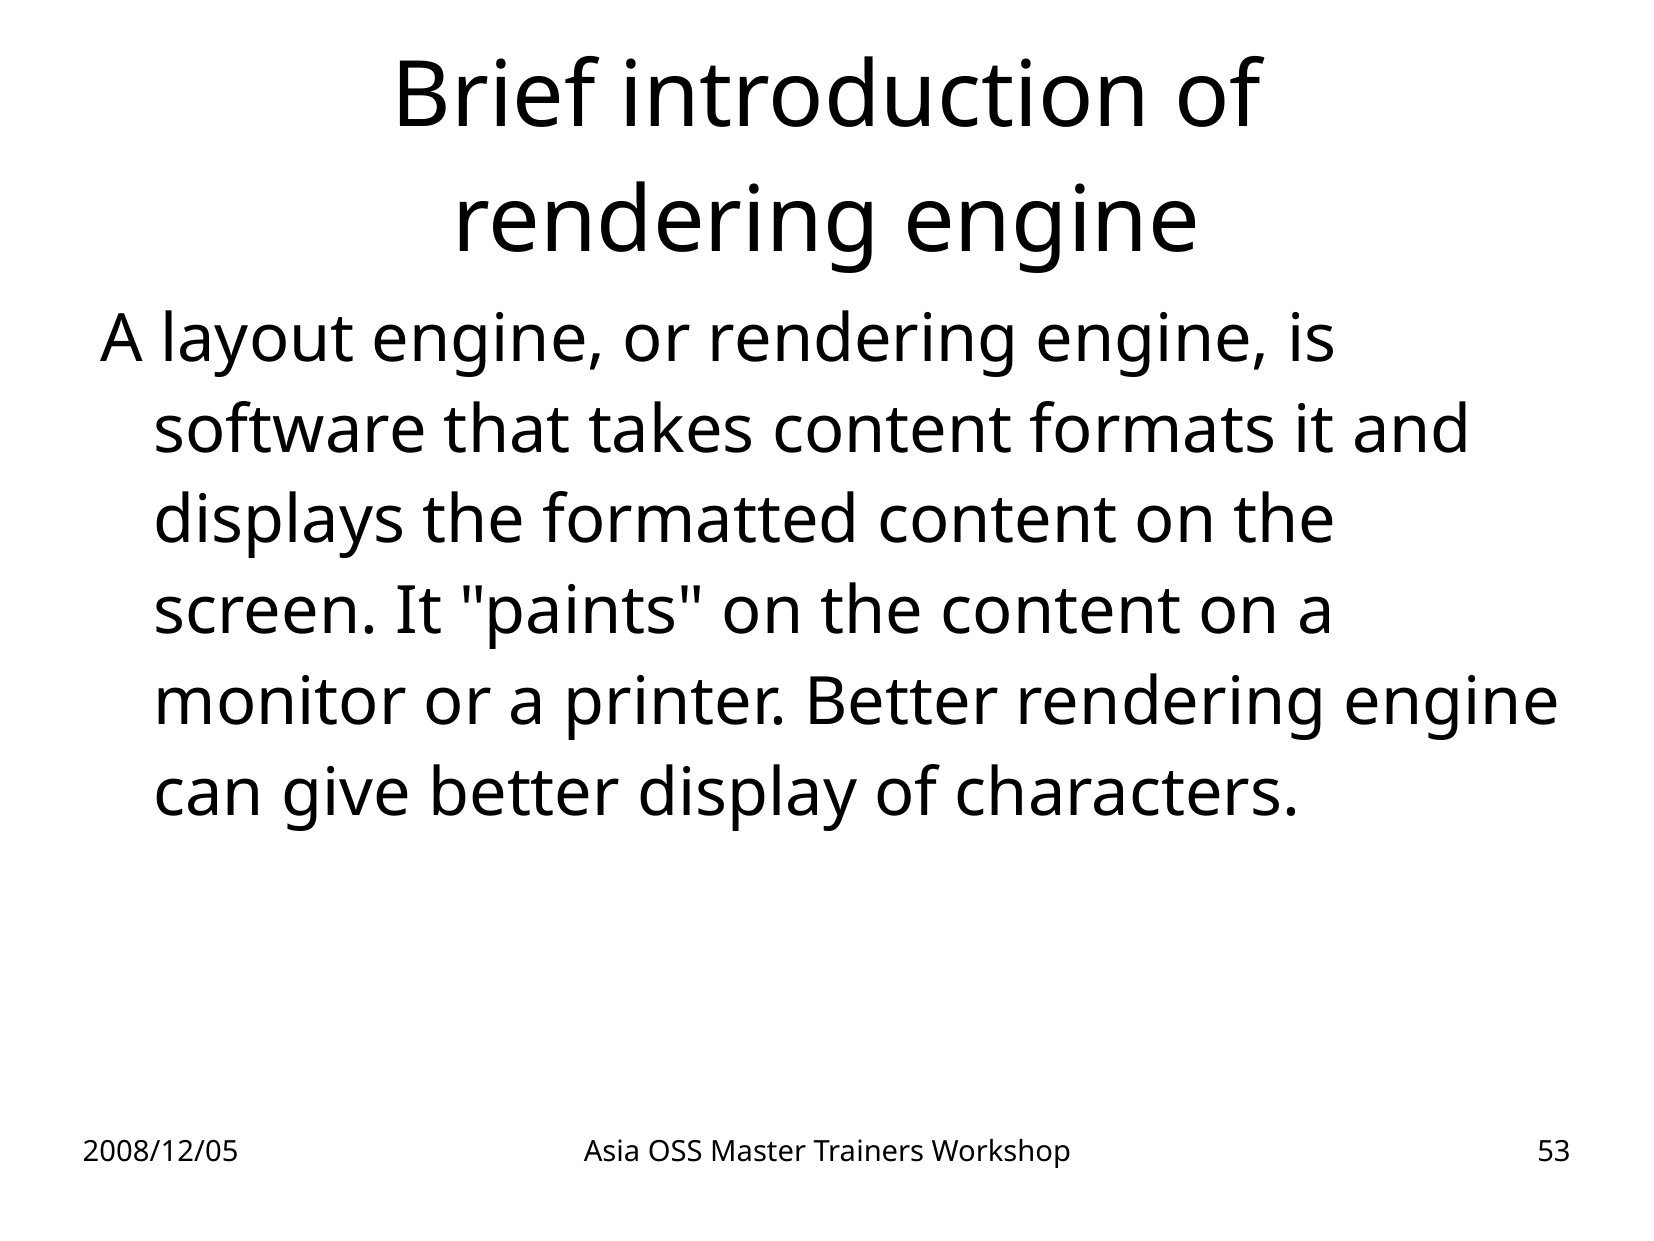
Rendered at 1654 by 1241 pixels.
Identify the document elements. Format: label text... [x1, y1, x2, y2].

list A layout engine, or rendering engine, is software that takes content formats it and displays the formatted content on the screen. It "paints" on the content on a monitor or a printer. Better rendering engine can give better display of characters. [82, 290, 1571, 1094]
title Brief introduction of rendering engine [82, 49, 1571, 257]
